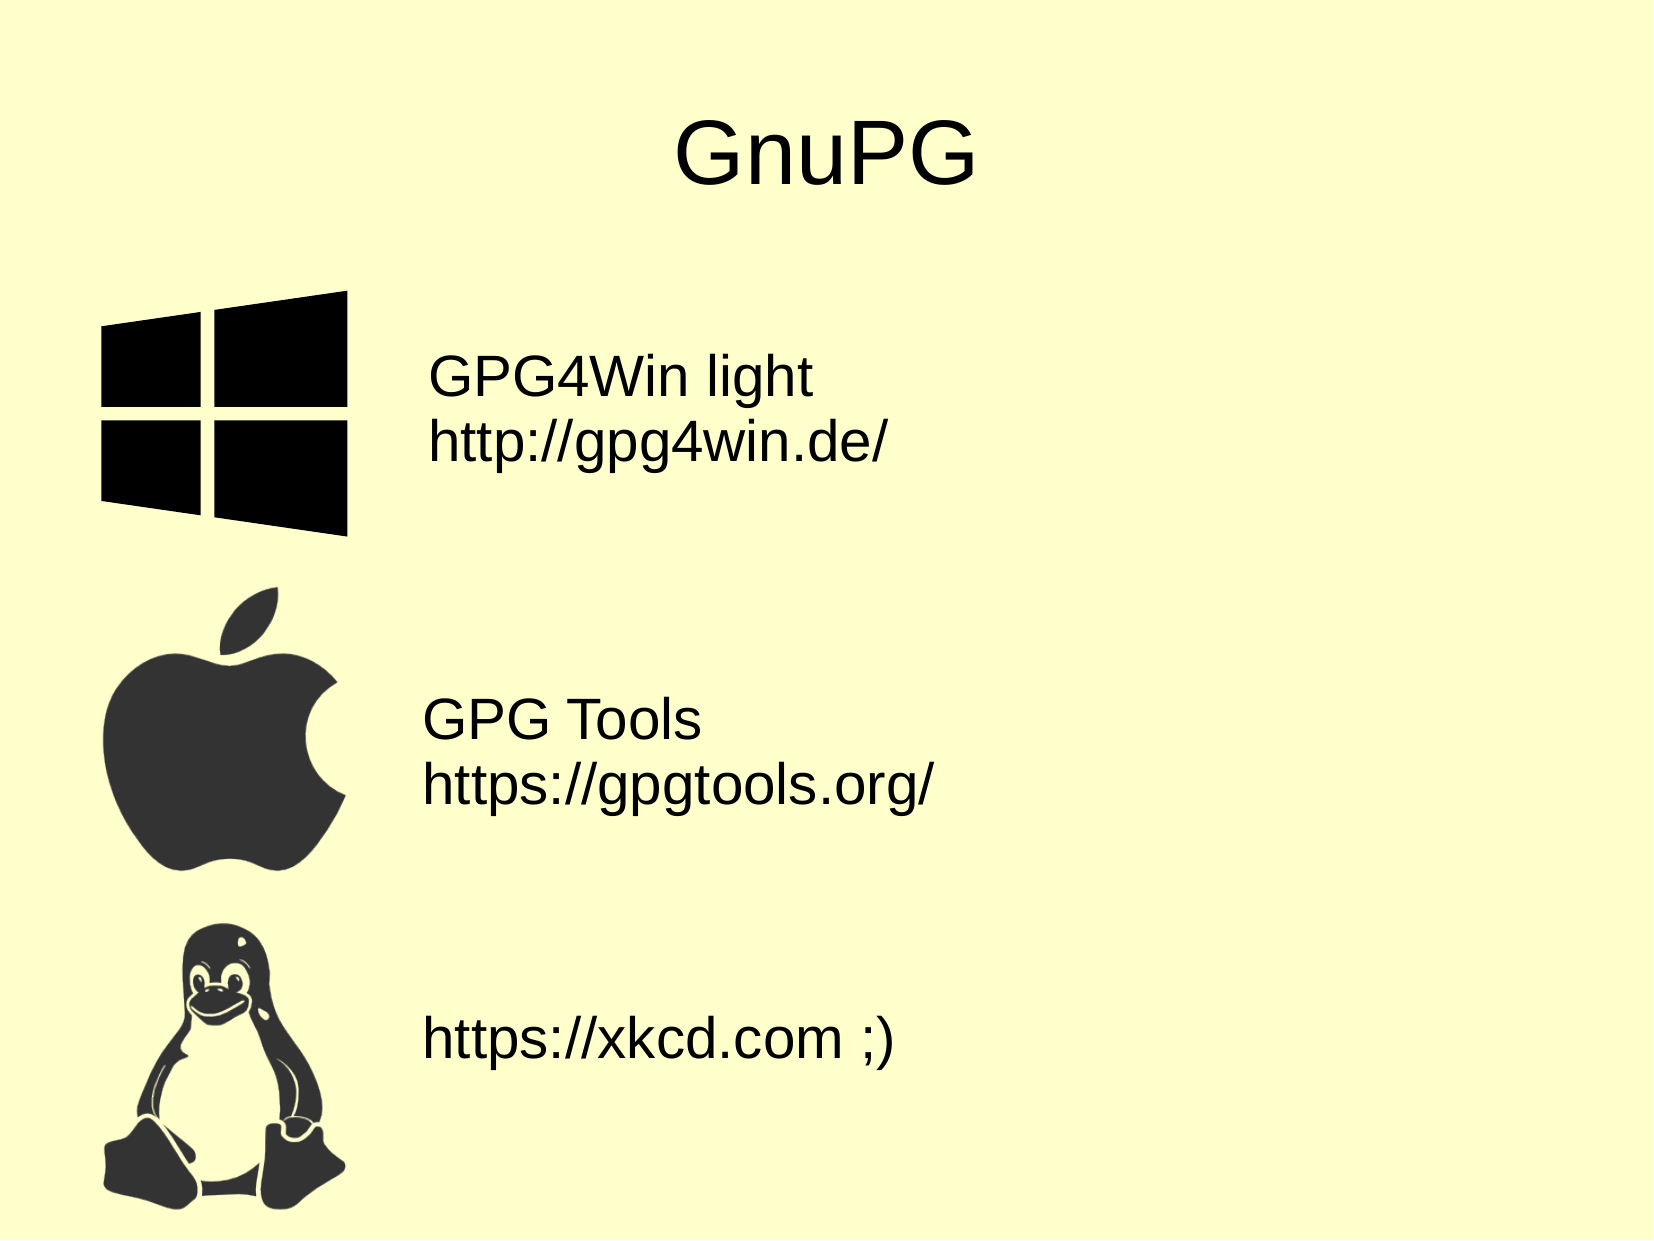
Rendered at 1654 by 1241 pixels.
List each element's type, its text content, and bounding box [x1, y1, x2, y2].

text_box https://xkcd.com ;) [407, 933, 1565, 1170]
text_box GPG4Win light http://gpg4win.de/ [413, 336, 1654, 514]
picture [80, 584, 369, 874]
title GnuPG [82, 49, 1571, 257]
text_box GPG Tools https://gpgtools.org/ [407, 614, 1565, 851]
picture [80, 266, 369, 556]
picture [80, 922, 369, 1211]
